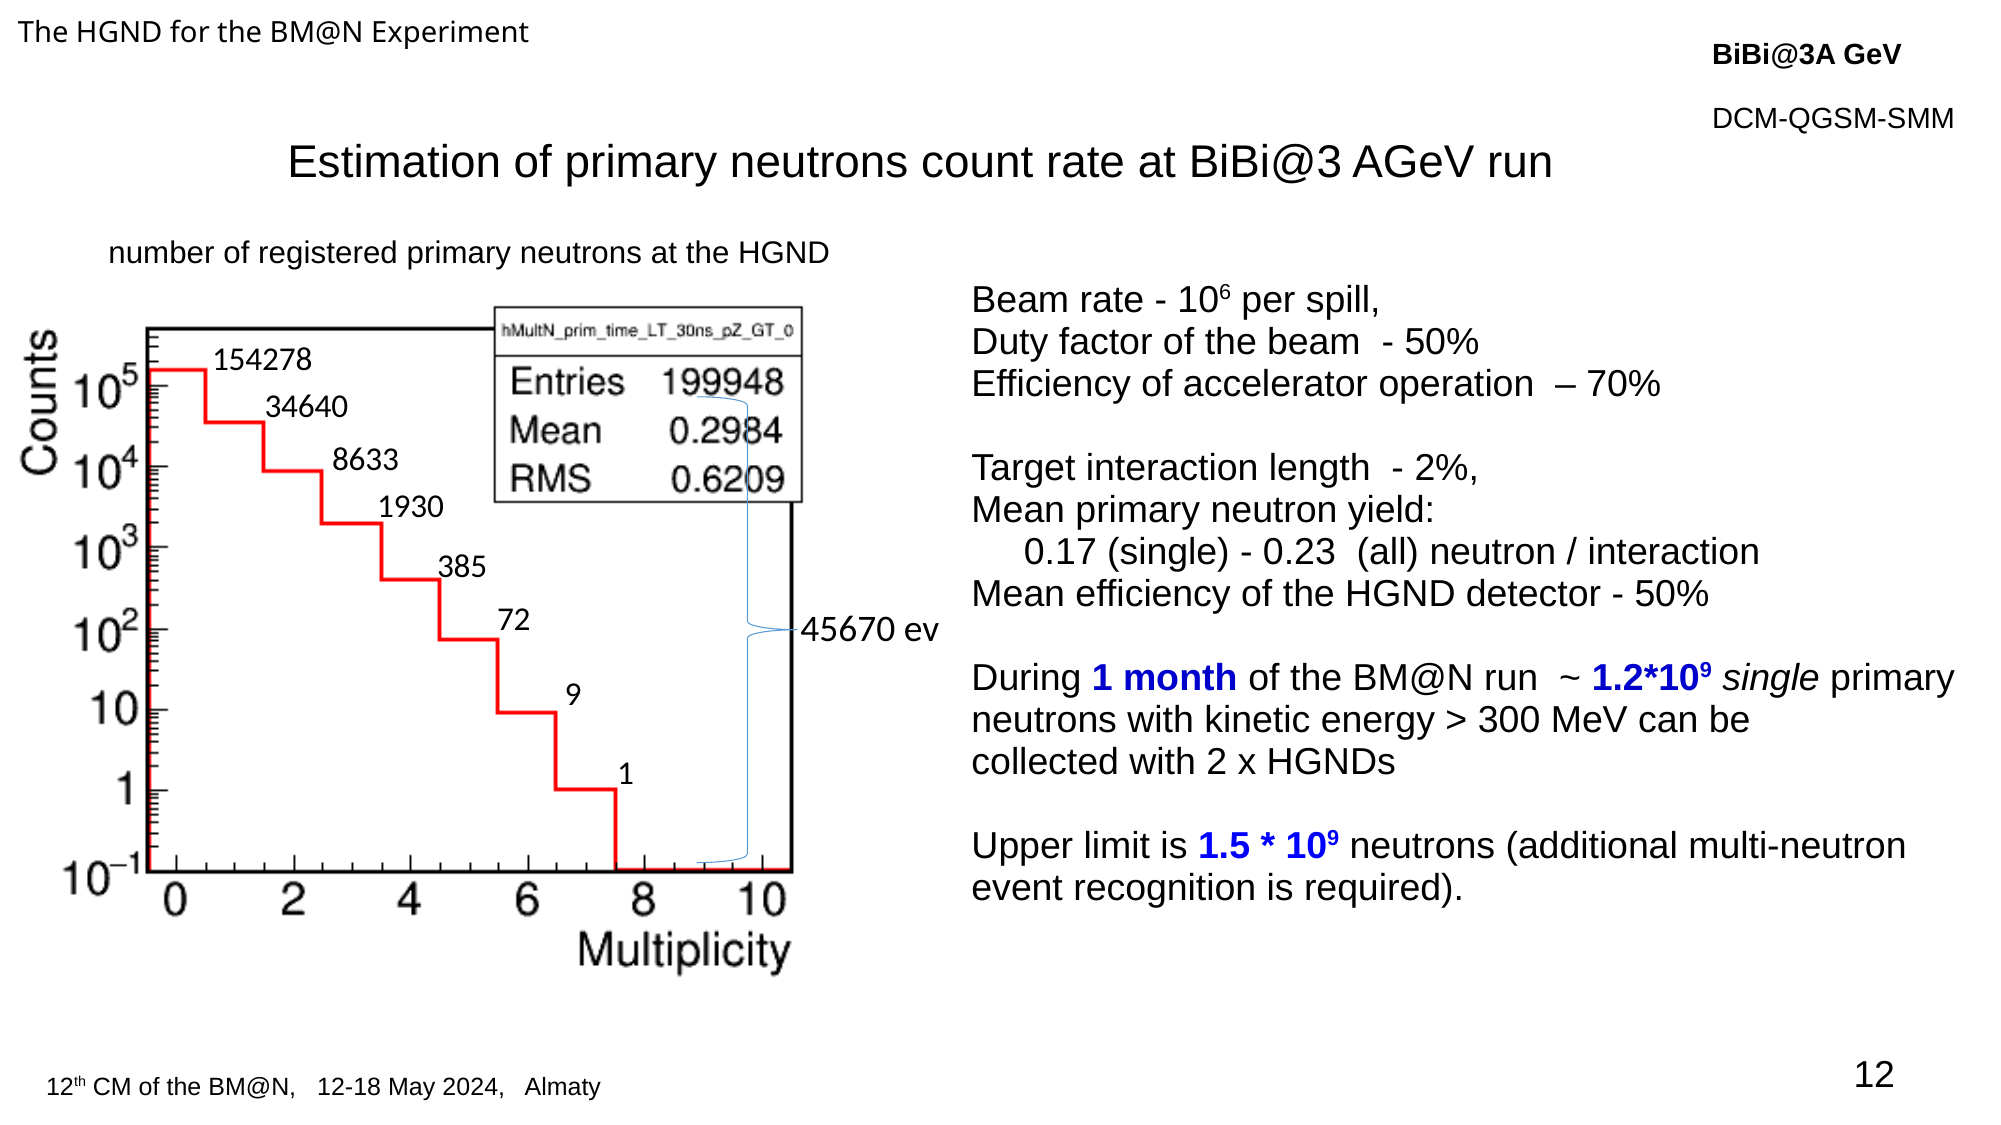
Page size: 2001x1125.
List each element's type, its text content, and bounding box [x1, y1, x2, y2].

text_box 12th CM of the BM@N, 12-18 May 2024, Almaty [31, 1065, 629, 1111]
picture [13, 258, 880, 979]
text_box <номер> [1847, 1046, 2001, 1116]
text_box 154278 34640 8633 1930 385 72 9 1 [189, 329, 649, 799]
text_box The HGND for the BM@N Experiment [3, 4, 560, 60]
text_box Beam rate - 106 per spill, Duty factor of the beam - 50% Efficiency of accelerator operation – 70% Target interaction length - 2%, Mean primary neutron yield: 0.17 (single) - 0.23 (all) neutron / interaction Mean efficiency of the HGND detector - 50% During 1 month of the BM@N run ~ 1.2*109 single primary neutrons with kinetic energy > 300 MeV can be collected with 2 x HGNDs Upper limit is 1.5 * 109 neutrons (additional multi-neutron event recognition is required). [956, 270, 1970, 961]
text_box Estimation of primary neutrons count rate at BiBi@3 AGeV run [272, 128, 1603, 195]
text_box 45670 ev [785, 596, 962, 657]
text_box number of registered primary neutrons at the HGND [93, 228, 846, 304]
text_box BiBi@3A GeV DCM-QGSM-SMM [1697, 34, 1981, 162]
